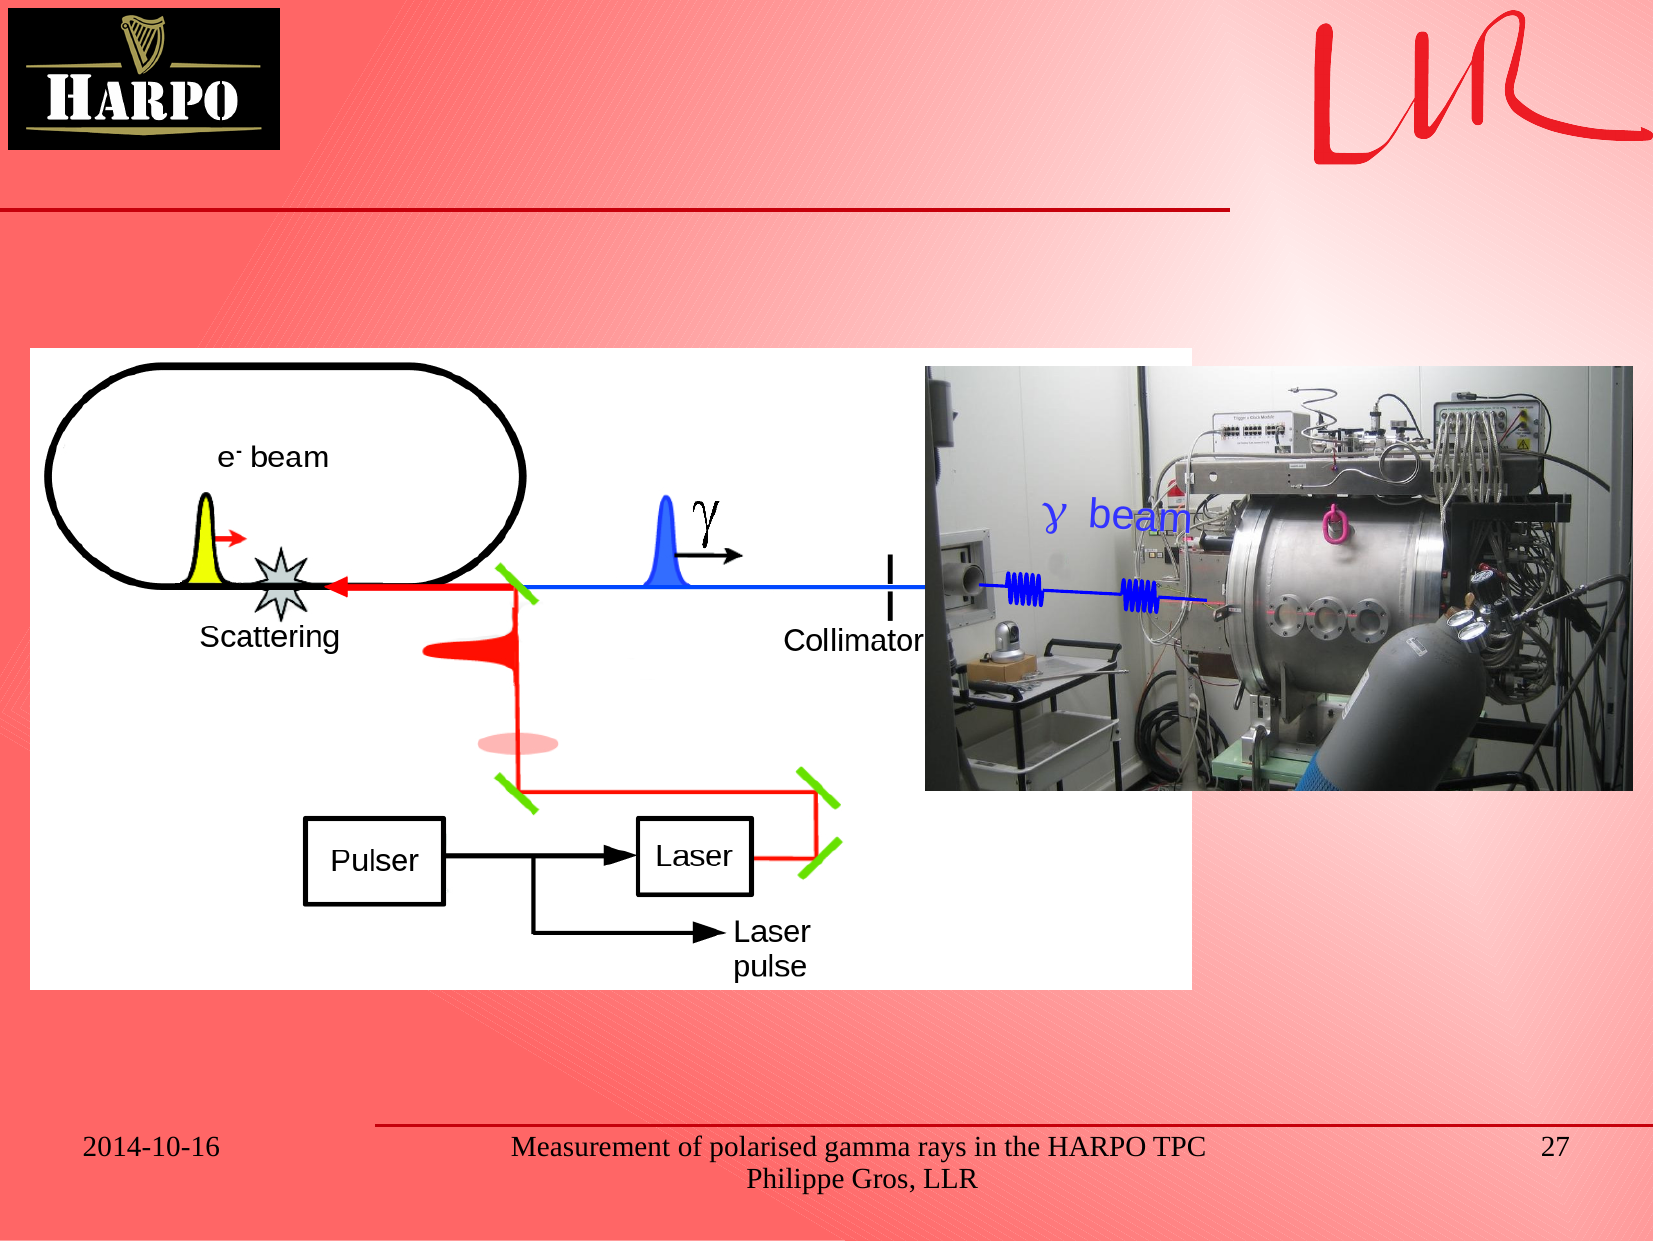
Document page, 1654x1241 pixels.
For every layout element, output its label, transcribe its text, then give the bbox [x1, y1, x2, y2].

text_box  beam [946, 473, 1210, 594]
picture [30, 348, 1633, 991]
picture [1314, 10, 1653, 165]
picture [8, 8, 280, 150]
